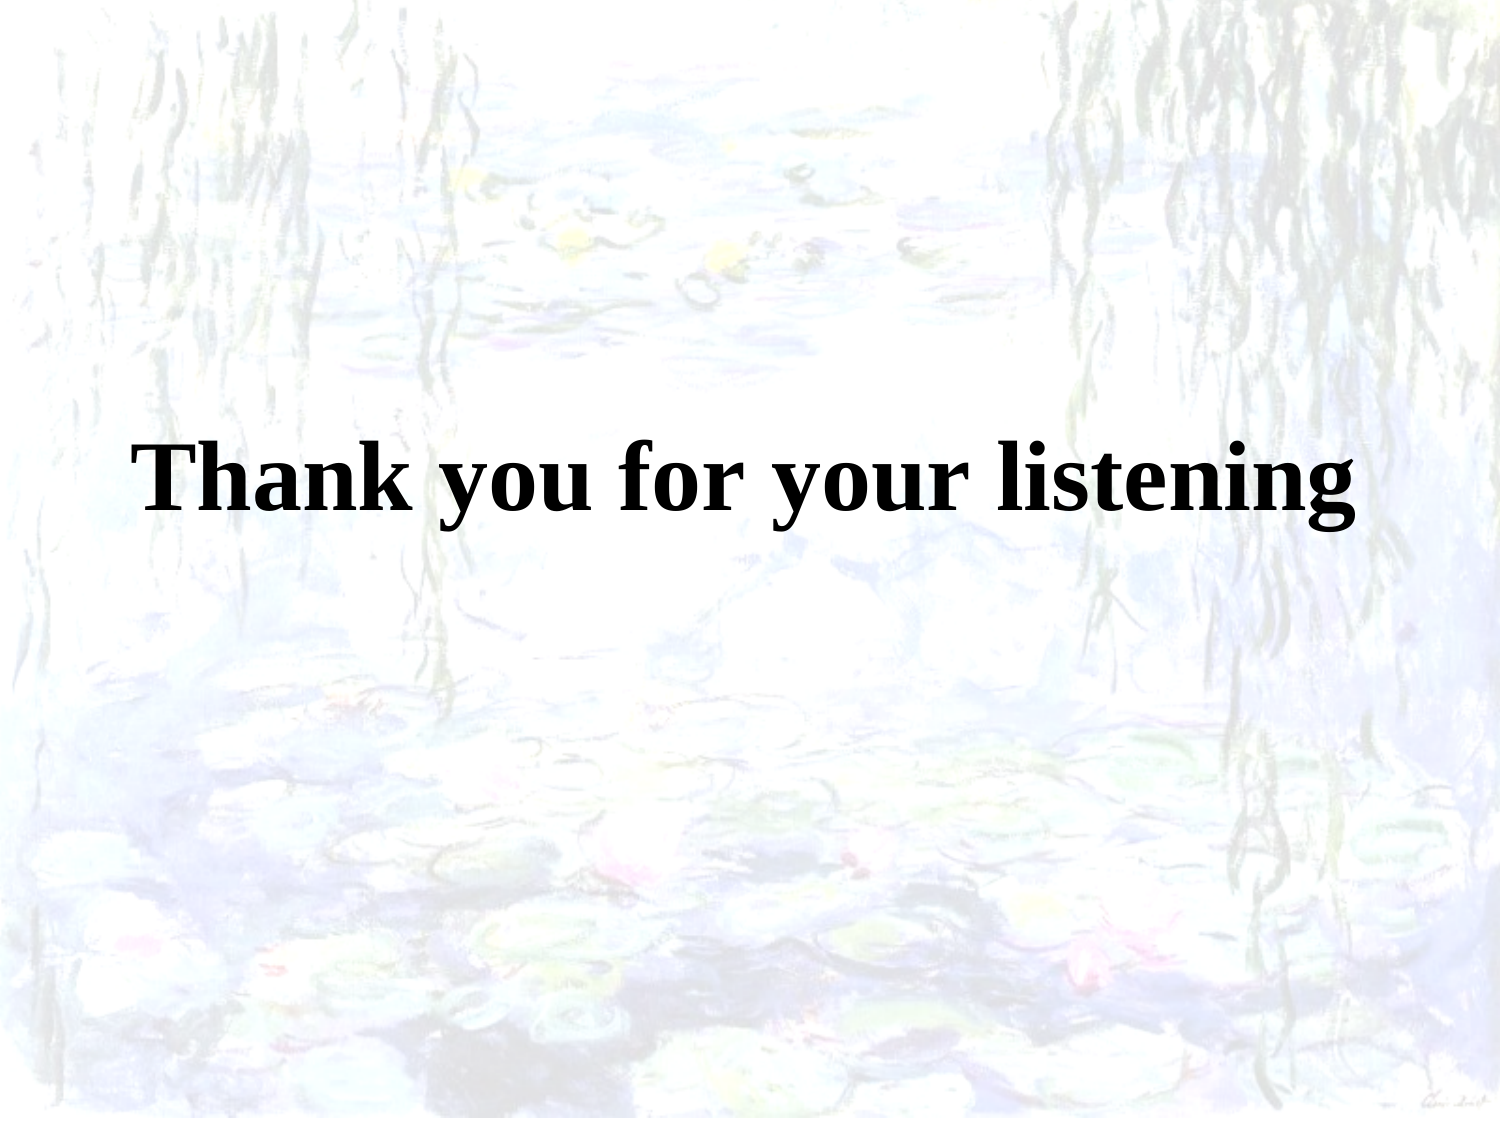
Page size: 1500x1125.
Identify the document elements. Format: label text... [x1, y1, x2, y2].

picture [0, 0, 1500, 1118]
title Thank you for your listening [41, 349, 1447, 591]
